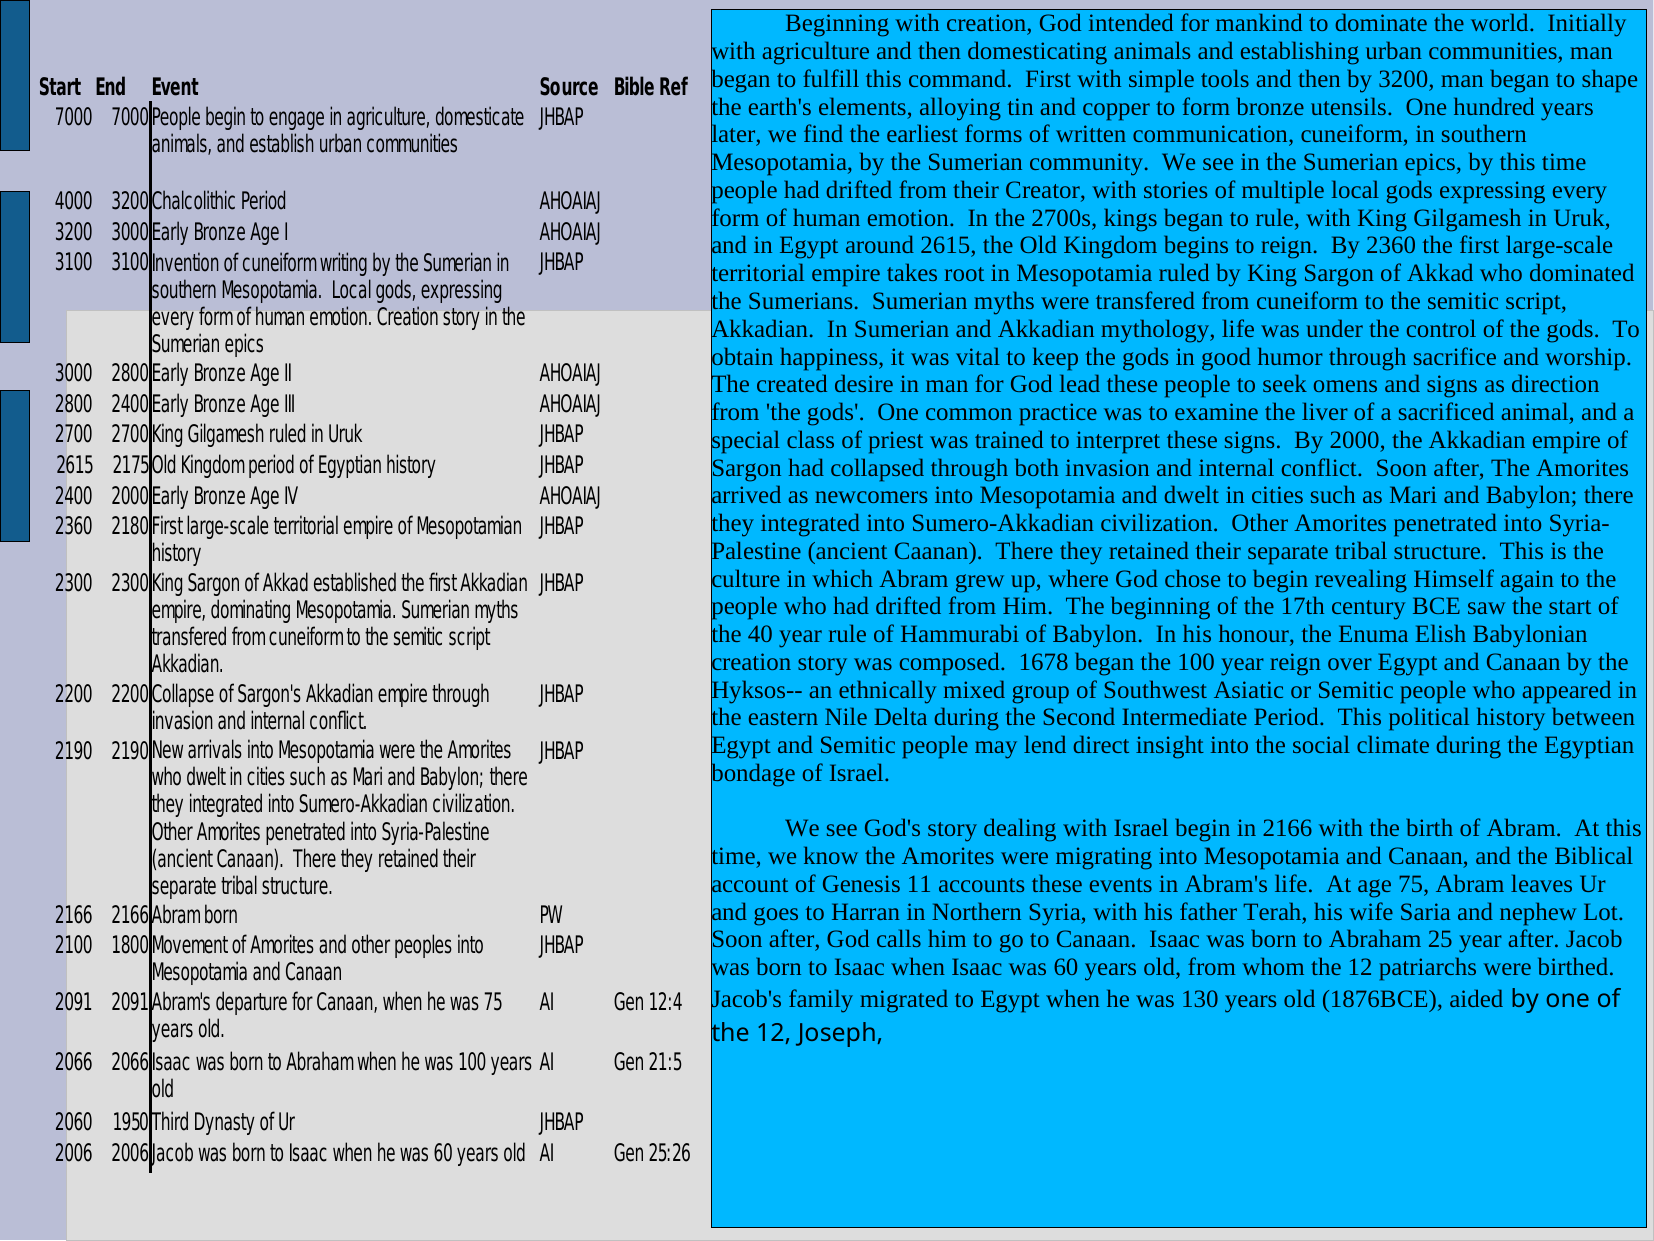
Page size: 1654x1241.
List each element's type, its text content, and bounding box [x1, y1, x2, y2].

chart [37, 70, 701, 1173]
text_box Beginning with creation, God intended for mankind to dominate the world. Initially with agriculture and then domesticating animals and establishing urban communities, man began to fulfill this command. First with simple tools and then by 3200, man began to shape the earth's elements, alloying tin and copper to form bronze utensils. One hundred years later, we find the earliest forms of written communication, cuneiform, in southern Mesopotamia, by the Sumerian community. We see in the Sumerian epics, by this time people had drifted from their Creator, with stories of multiple local gods expressing every form of human emotion. In the 2700s, kings began to rule, with King Gilgamesh in Uruk, and in Egypt around 2615, the Old Kingdom begins to reign. By 2360 the first large-scale territorial empire takes root in Mesopotamia ruled by King Sargon of Akkad who dominated the Sumerians. Sumerian myths were transfered from cuneiform to the semitic script, Akkadian. In Sumerian and Akkadian mythology, life was under the control of the gods. To obtain happiness, it was vital to keep the gods in good humor through sacrifice and worship. The created desire in man for God lead these people to seek omens and signs as direction from 'the gods'. One common practice was to examine the liver of a sacrificed animal, and a special class of priest was trained to interpret these signs. By 2000, the Akkadian empire of Sargon had collapsed through both invasion and internal conflict. Soon after, The Amorites arrived as newcomers into Mesopotamia and dwelt in cities such as Mari and Babylon; there they integrated into Sumero-Akkadian civilization. Other Amorites penetrated into Syria-Palestine (ancient Caanan). There they retained their separate tribal structure. This is the culture in which Abram grew up, where God chose to begin revealing Himself again to the people who had drifted from Him. The beginning of the 17th century BCE saw the start of the 40 year rule of Hammurabi of Babylon. In his honour, the Enuma Elish Babylonian creation story was composed. 1678 began the 100 year reign over Egypt and Canaan by the Hyksos-- an ethnically mixed group of Southwest Asiatic or Semitic people who appeared in the eastern Nile Delta during the Second Intermediate Period. This political history between Egypt and Semitic people may lend direct insight into the social climate during the Egyptian bondage of Israel. We see God's story dealing with Israel begin in 2166 with the birth of Abram. At this time, we know the Amorites were migrating into Mesopotamia and Canaan, and the Biblical account of Genesis 11 accounts these events in Abram's life. At age 75, Abram leaves Ur and goes to Harran in Northern Syria, with his father Terah, his wife Saria and nephew Lot. Soon after, God calls him to go to Canaan. Isaac was born to Abraham 25 year after. Jacob was born to Isaac when Isaac was 60 years old, from whom the 12 patriarchs were birthed. Jacob's family migrated to Egypt when he was 130 years old (1876BCE), aided by one of the 12, Joseph, [711, 9, 1647, 1228]
